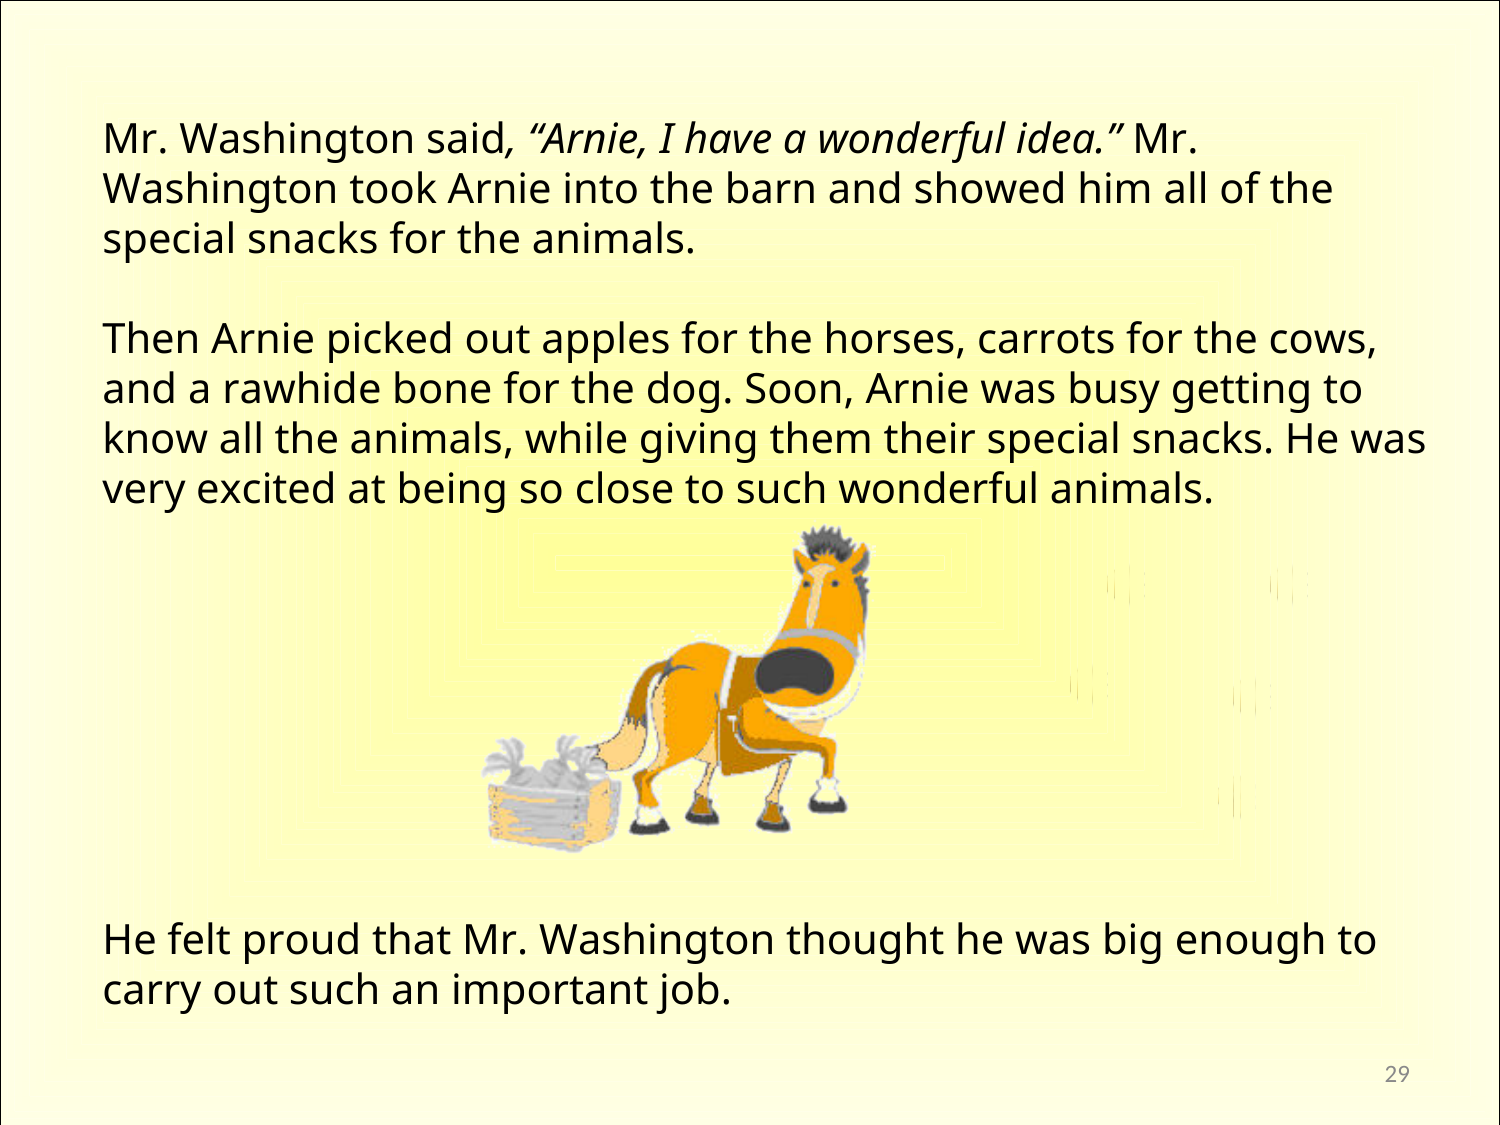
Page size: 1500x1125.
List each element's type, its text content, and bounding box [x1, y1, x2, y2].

text_box Mr. Washington said, “Arnie, I have a wonderful idea.” Mr. Washington took Arnie into the barn and showed him all of the special snacks for the animals. Then Arnie picked out apples for the horses, carrots for the cows, and a rawhide bone for the dog. Soon, Arnie was busy getting to know all the animals, while giving them their special snacks. He was very excited at being so close to such wonderful animals. He felt proud that Mr. Washington thought he was big enough to carry out such an important job. [87, 104, 1450, 1071]
picture [474, 515, 876, 859]
text_box <number> [1074, 1071, 1426, 1103]
text_box [0, 0, 1500, 1125]
